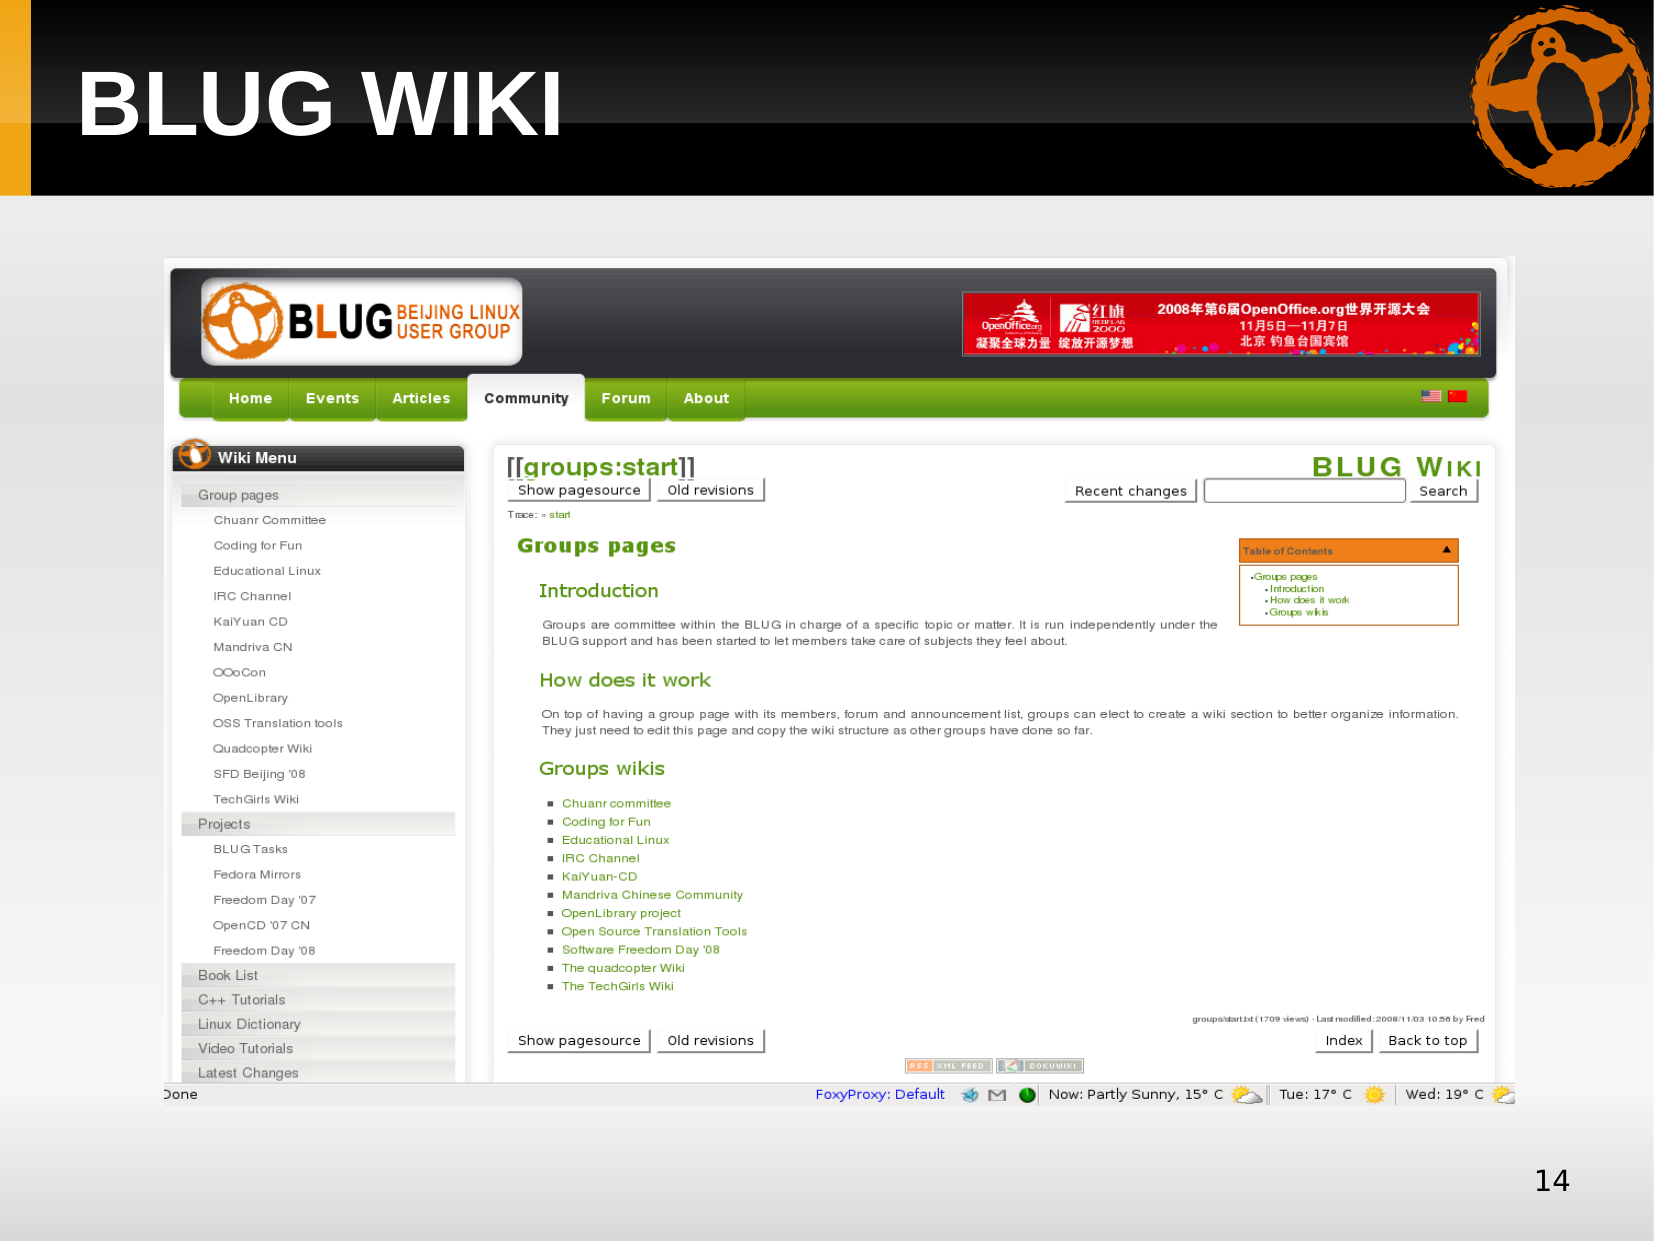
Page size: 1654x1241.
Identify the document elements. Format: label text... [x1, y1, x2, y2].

title BLUG WIKI [76, 0, 1565, 208]
picture [0, 0, 1654, 1241]
